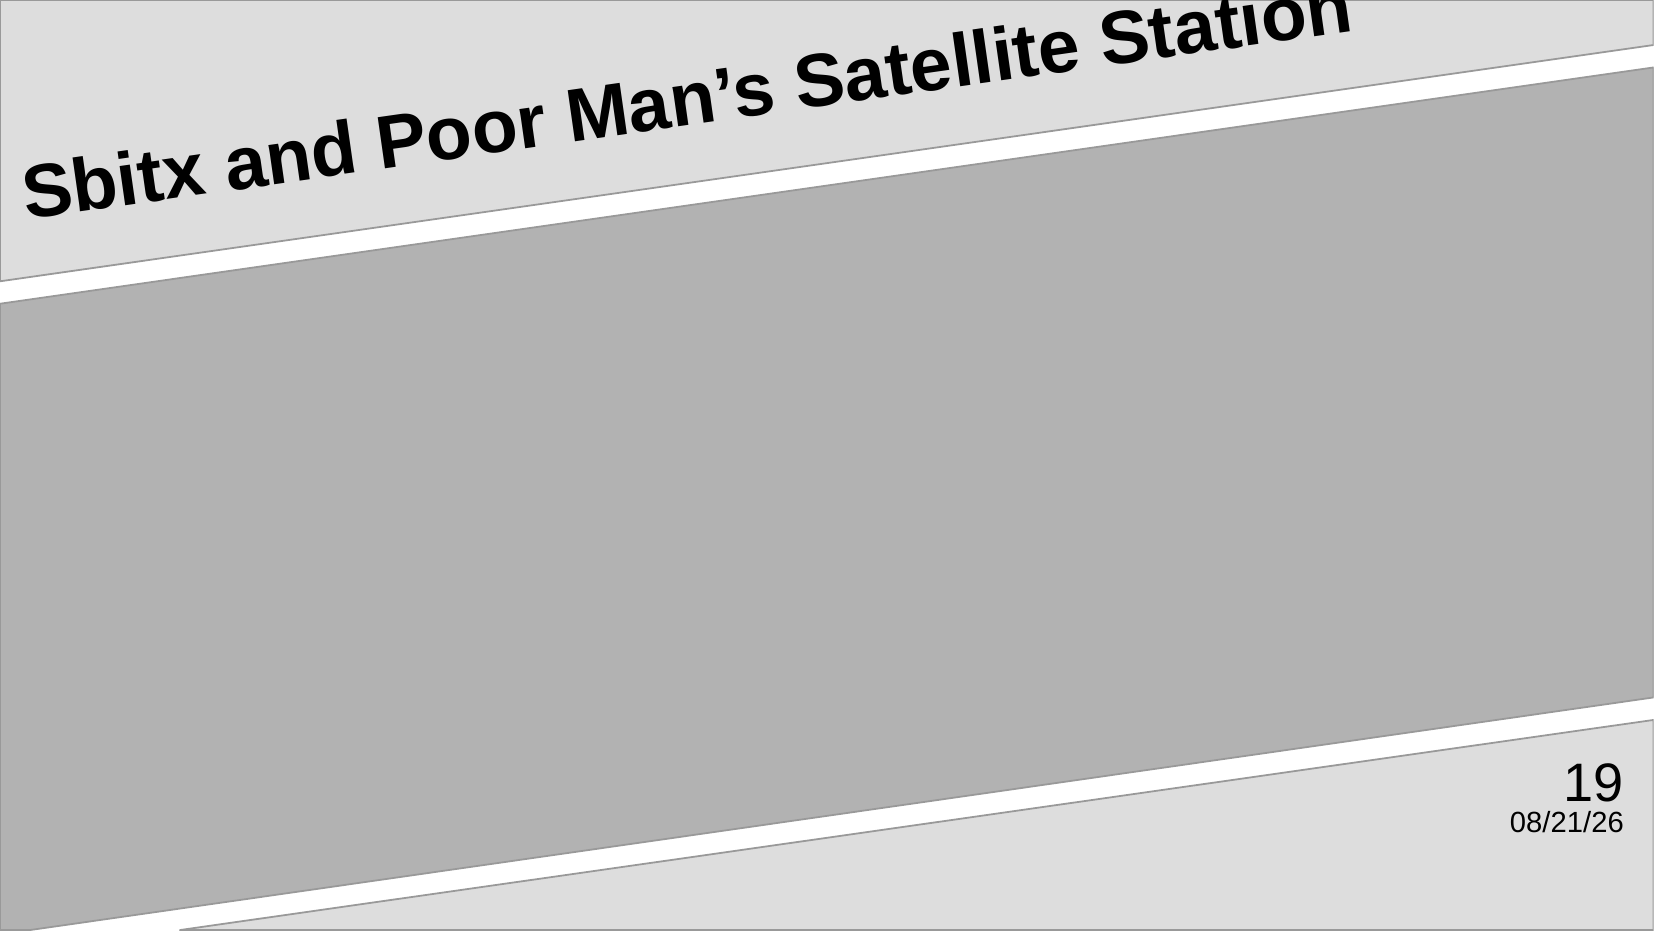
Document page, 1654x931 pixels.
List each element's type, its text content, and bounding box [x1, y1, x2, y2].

title Sbitx and Poor Man’s Satellite Station [11, 0, 1496, 272]
